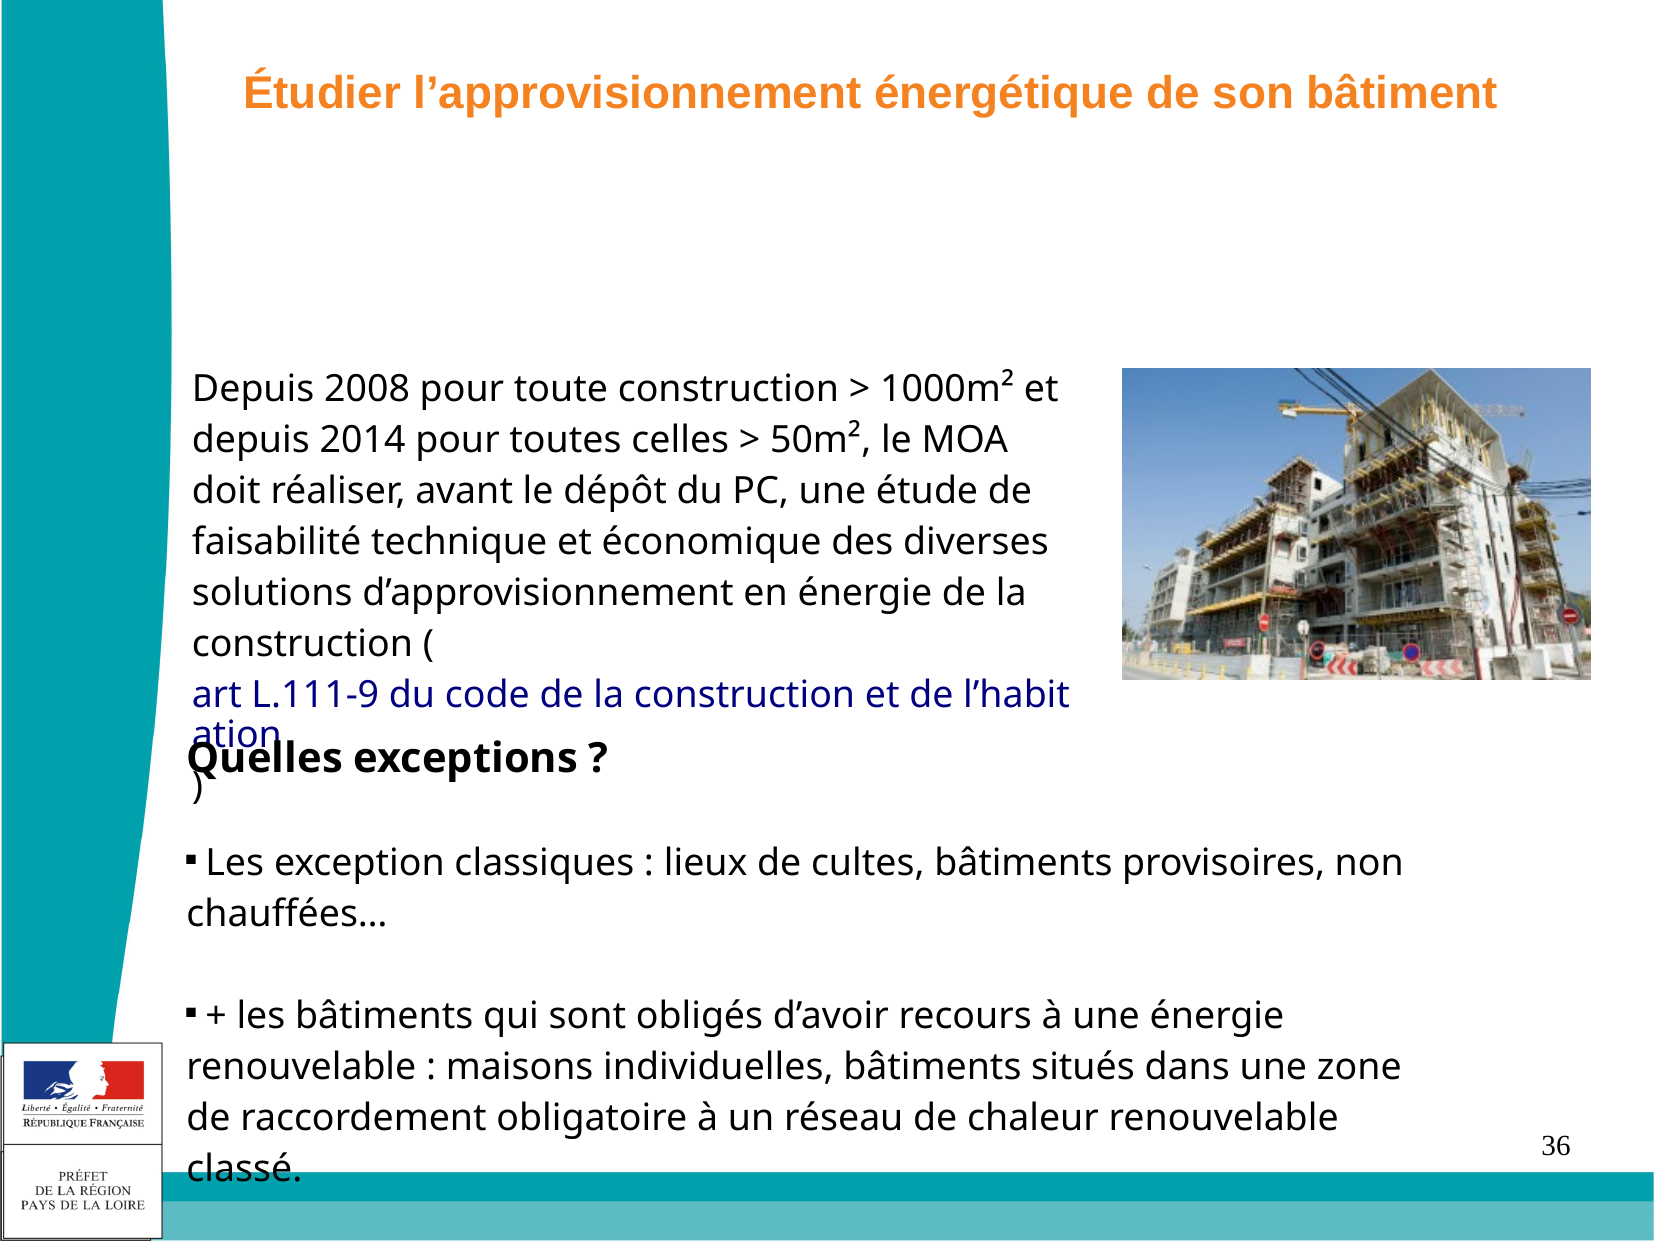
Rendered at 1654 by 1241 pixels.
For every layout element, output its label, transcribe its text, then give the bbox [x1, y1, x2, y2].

text_box Étudier l’approvisionnement énergétique de son bâtiment [206, 59, 1536, 178]
picture [0, 0, 1654, 1241]
text_box Depuis 2008 pour toute construction > 1000m² et depuis 2014 pour toutes celles > 50m², le MOA doit réaliser, avant le dépôt du PC, une étude de faisabilité technique et économique des diverses solutions d’approvisionnement en énergie de la construction (art L.111-9 du code de la construction et de l’habitation) [177, 354, 1093, 621]
text_box Quelles exceptions ? Les exception classiques : lieux de cultes, bâtiments provisoires, non chauffées… + les bâtiments qui sont obligés d’avoir recours à une énergie renouvelable : maisons individuelles, bâtiments situés dans une zone de raccordement obligatoire à un réseau de chaleur renouvelable classé. [171, 720, 1472, 1002]
